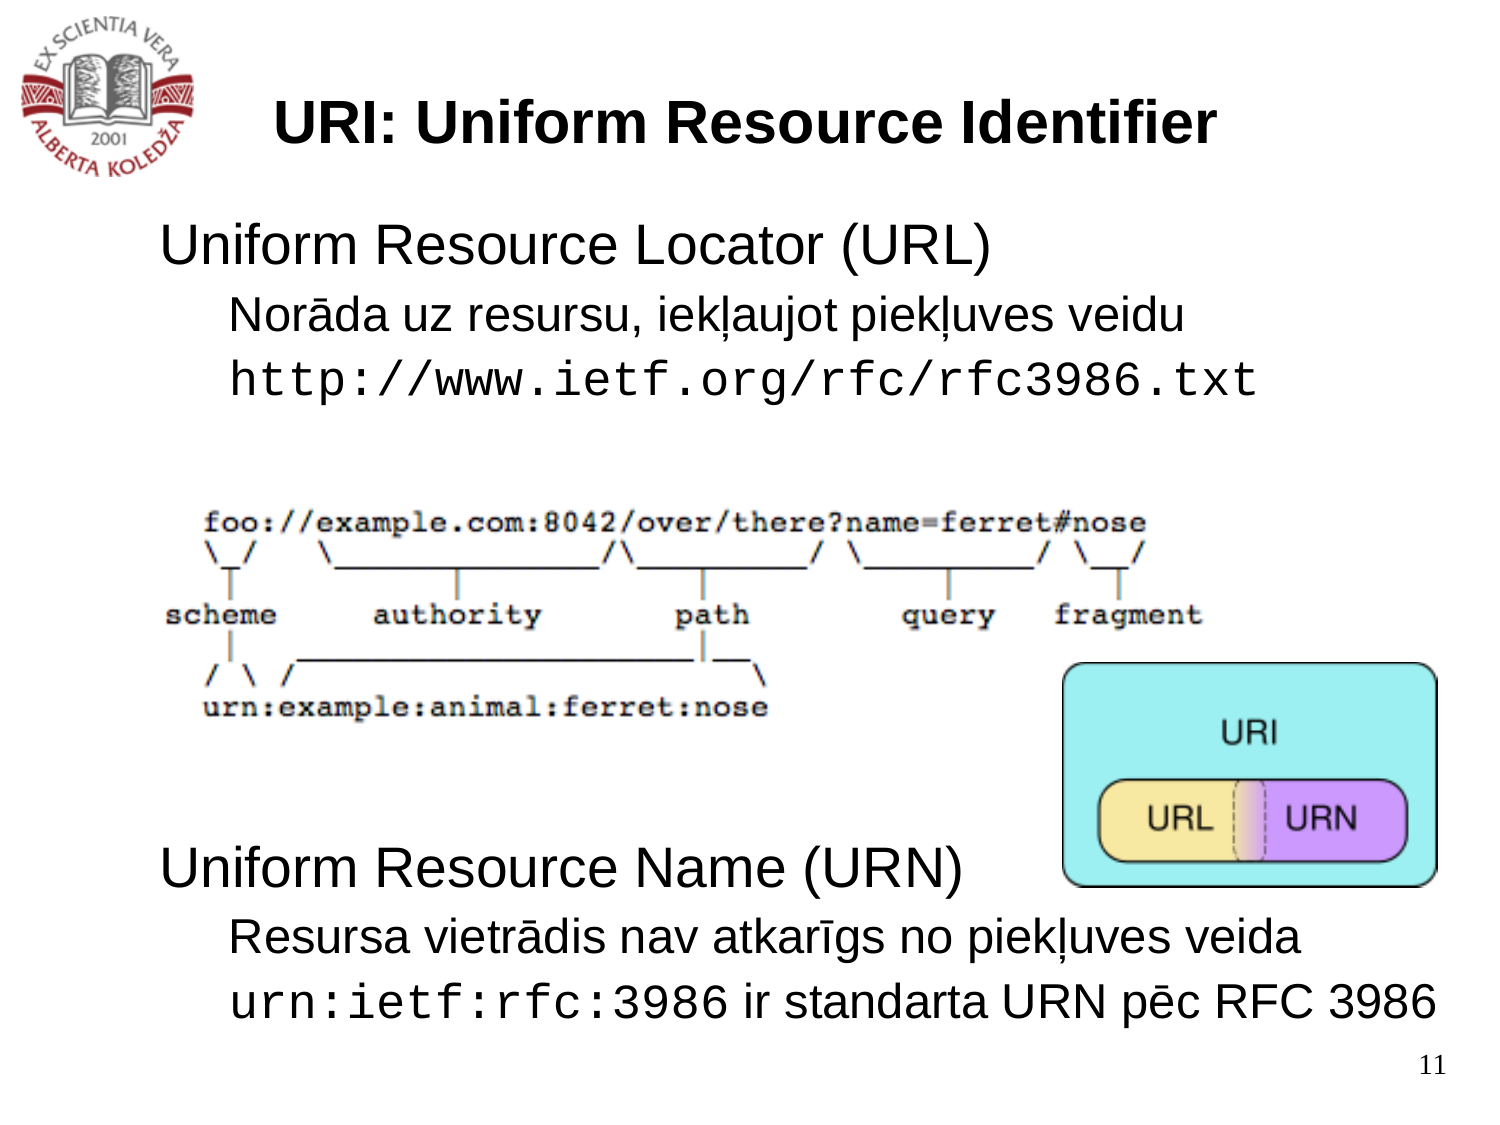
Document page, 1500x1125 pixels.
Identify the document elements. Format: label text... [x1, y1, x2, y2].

list Uniform Resource Locator (URL) Norāda uz resursu, iekļaujot piekļuves veidu http://www.ietf.org/rfc/rfc3986.txt Uniform Resource Name (URN) Resursa vietrādis nav atkarīgs no piekļuves veida urn:ietf:rfc:3986 ir standarta URN pēc RFC 3986 [74, 200, 1463, 1101]
picture [125, 492, 1438, 888]
title URI: Uniform Resource Identifier [49, 62, 1438, 175]
picture [21, 16, 194, 177]
